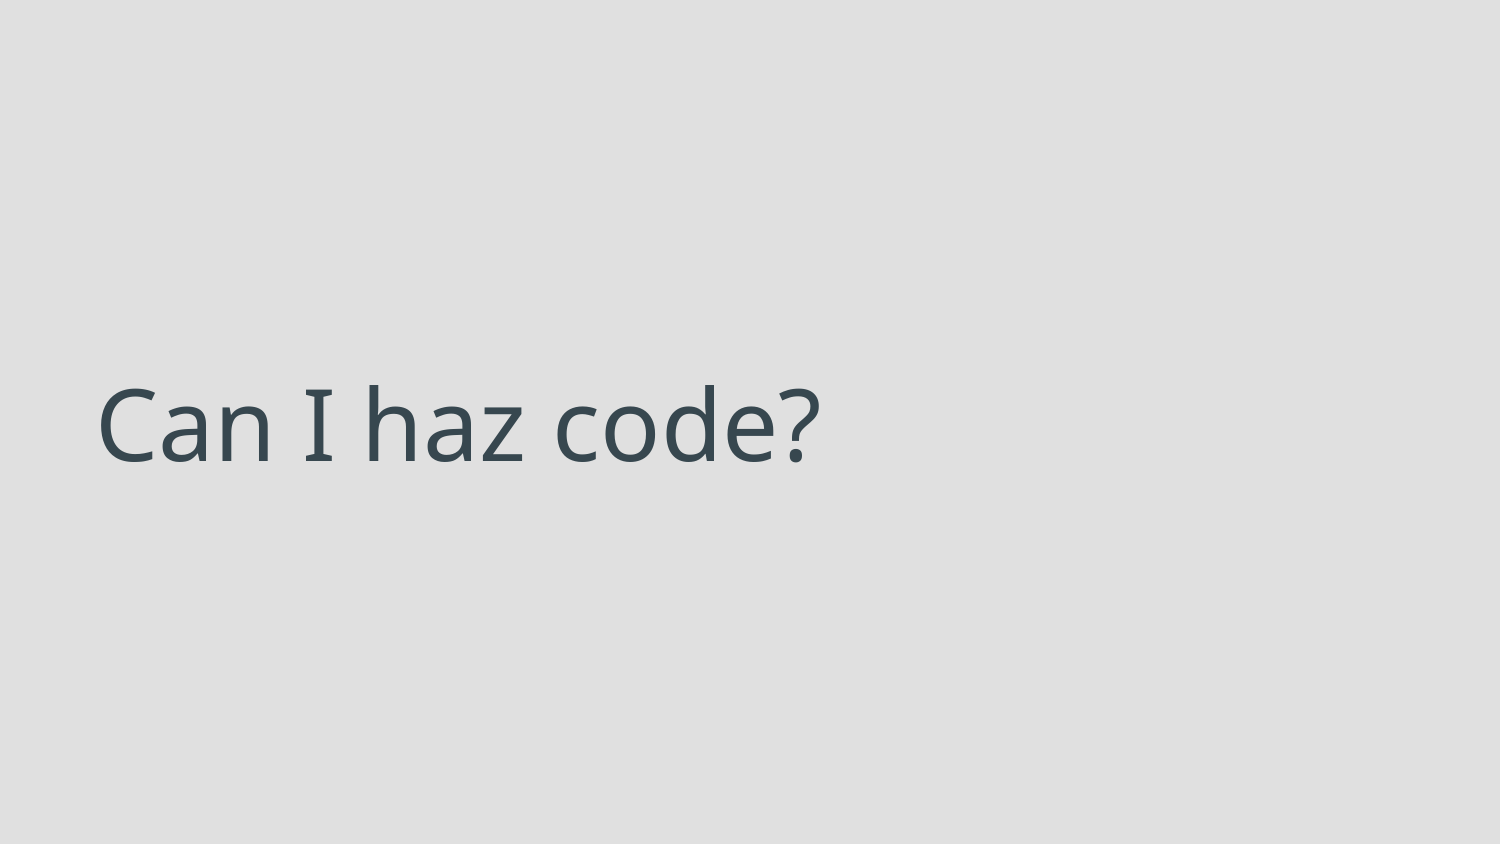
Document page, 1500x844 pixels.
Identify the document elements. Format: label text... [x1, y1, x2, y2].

title Can I haz code? [80, 86, 1102, 758]
